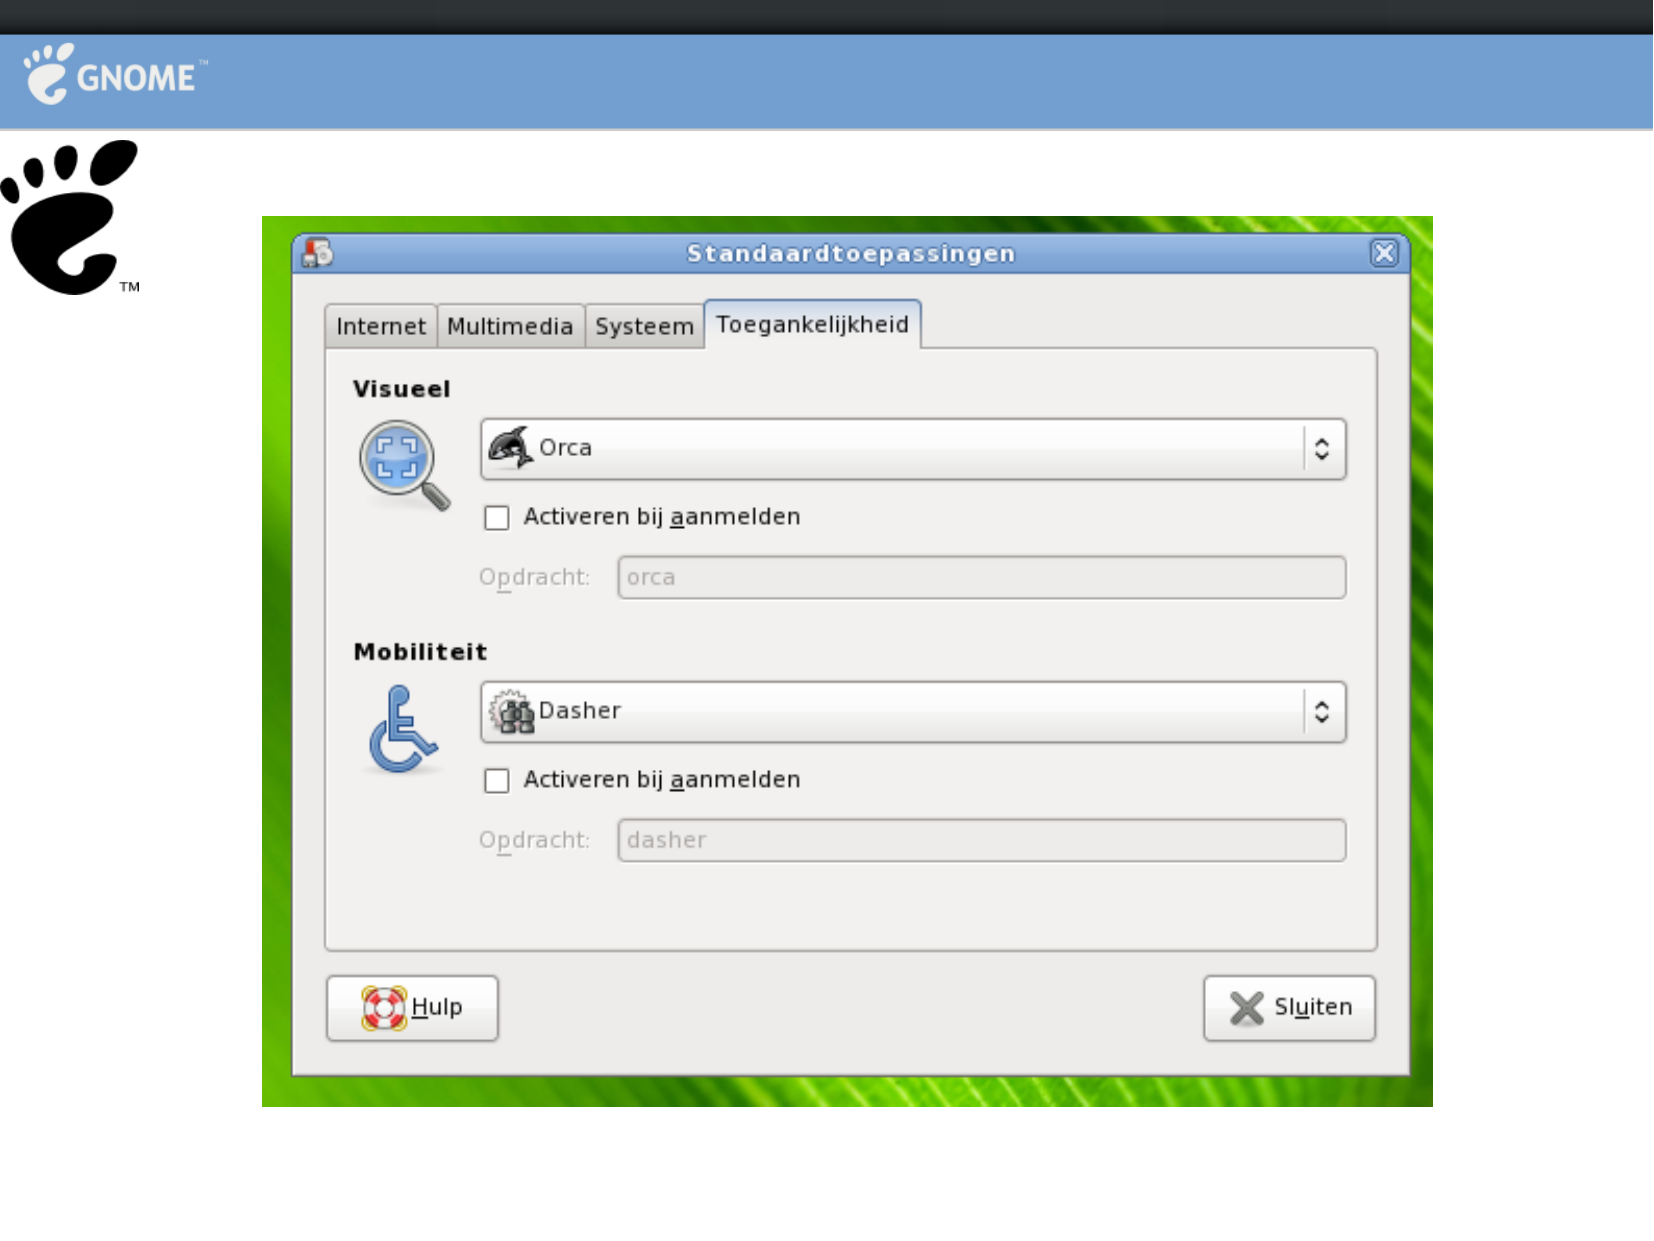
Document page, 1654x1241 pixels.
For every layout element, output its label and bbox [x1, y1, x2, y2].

picture [0, 140, 139, 295]
picture [0, 0, 1653, 131]
picture [262, 216, 1433, 1107]
